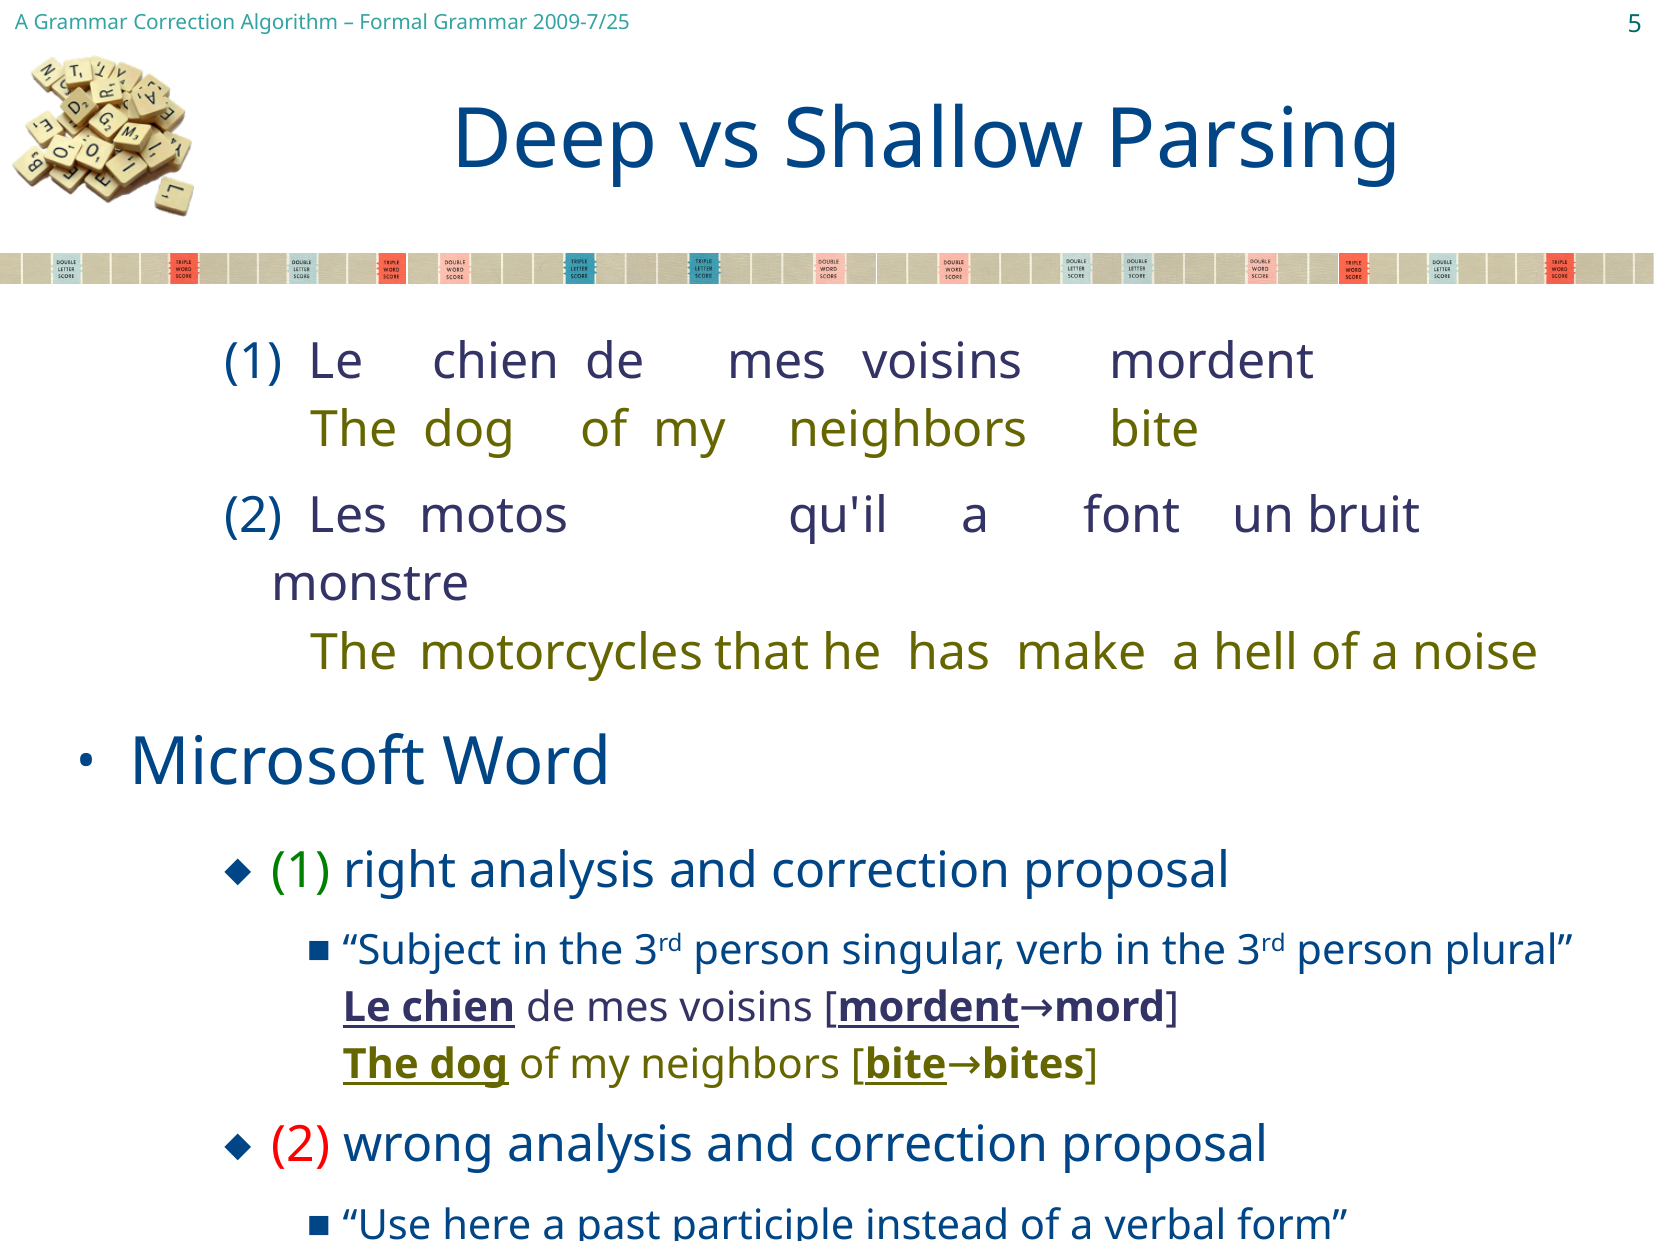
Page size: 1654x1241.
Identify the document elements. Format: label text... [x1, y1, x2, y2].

picture [877, 253, 1338, 284]
picture [11, 53, 195, 219]
picture [0, 253, 406, 284]
picture [408, 253, 876, 284]
picture [1339, 253, 1654, 284]
title Deep vs Shallow Parsing [218, 31, 1636, 239]
list Le chien de mes voisins mordent The dog of my neighbors bite Les motos qu' il a font un bruit monstre The motorcycles that he has make a hell of a noise Microsoft Word (1) right analysis and correction proposal “Subject in the 3rd person singular, verb in the 3rd person plural” Le chien de mes voisins [mordent→mord] The dog of my neighbors [bite→bites] (2) wrong analysis and correction proposal “Use here a past participle instead of a verbal form” Les voitures qu'il a [font→fait] un bruit monstre The cars that he has [make→made] a hell of a noise [59, 324, 1625, 1196]
